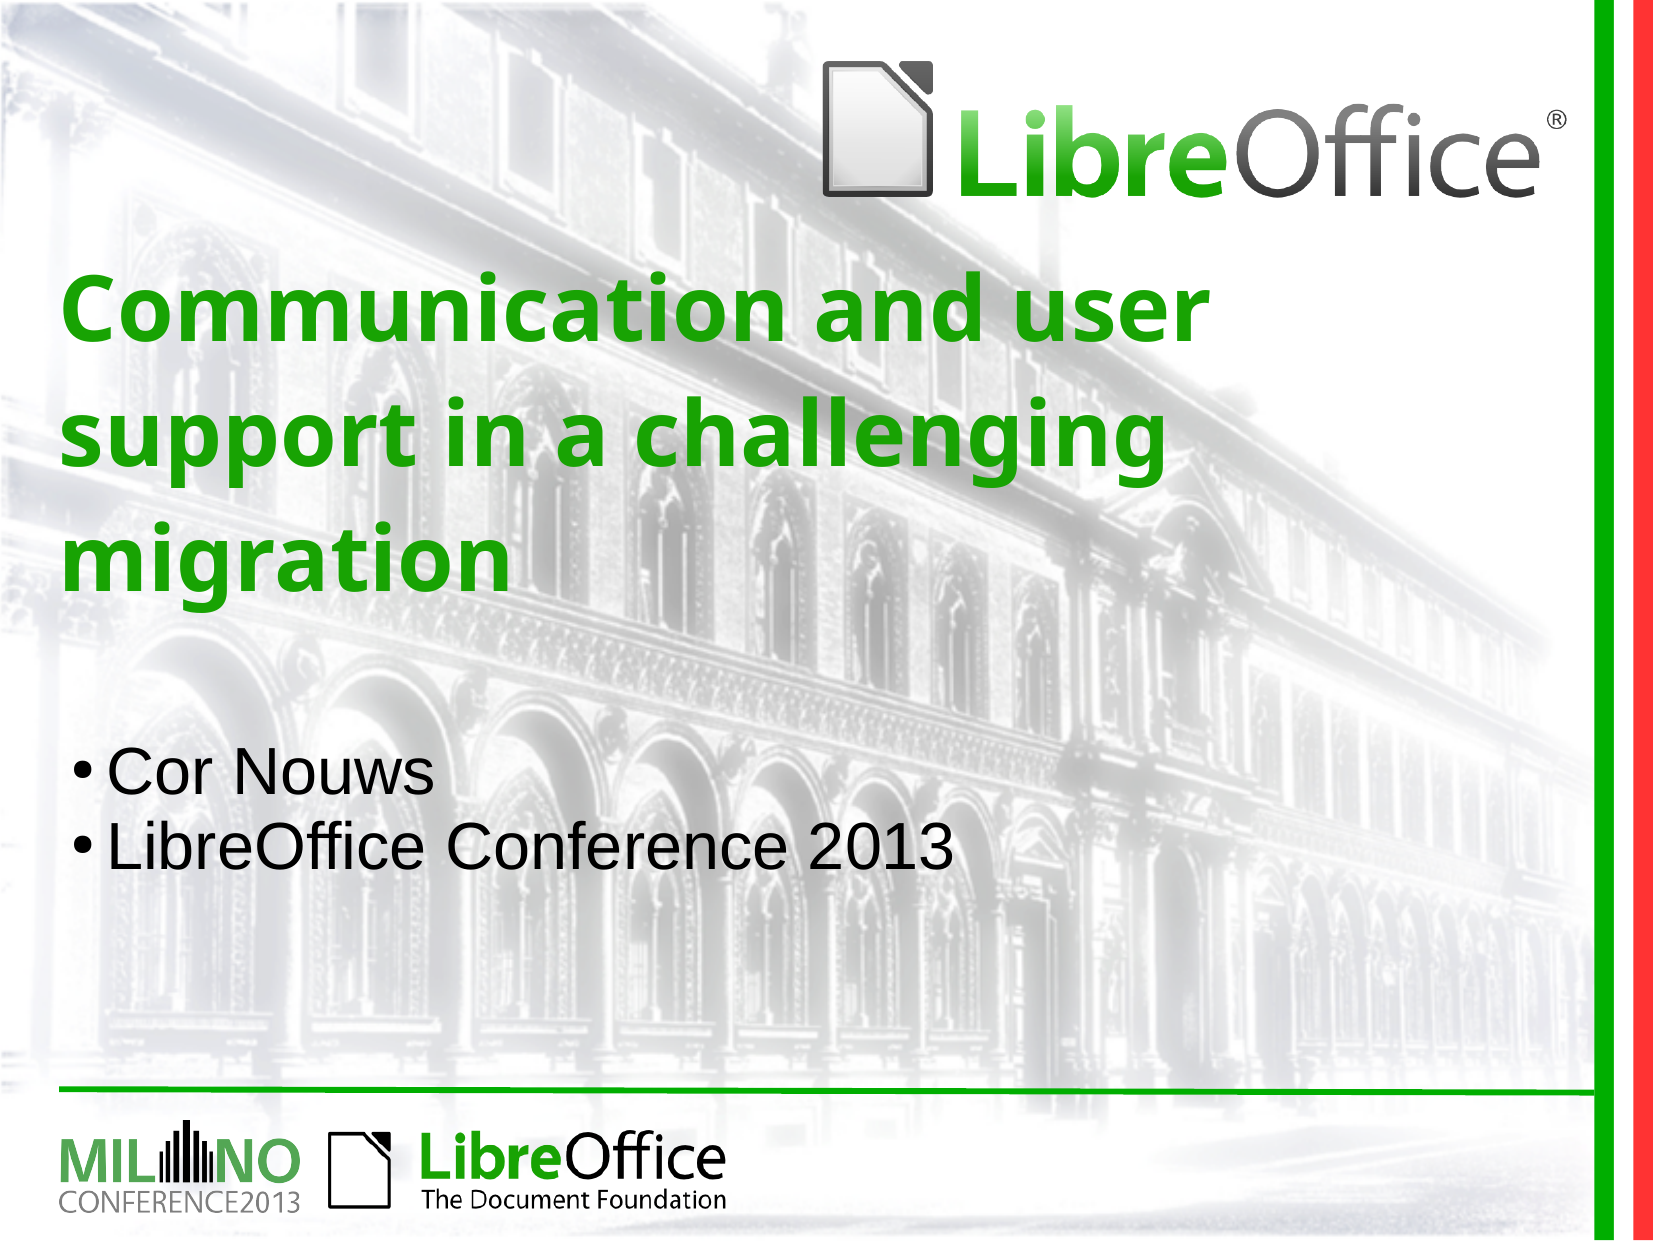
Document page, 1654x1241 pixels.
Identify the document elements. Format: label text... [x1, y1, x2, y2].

title Communication and user support in a challenging migration [59, 314, 1548, 547]
picture [0, 1, 1595, 1241]
subtitle Cor Nouws LibreOffice Conference 2013 [70, 661, 1560, 957]
